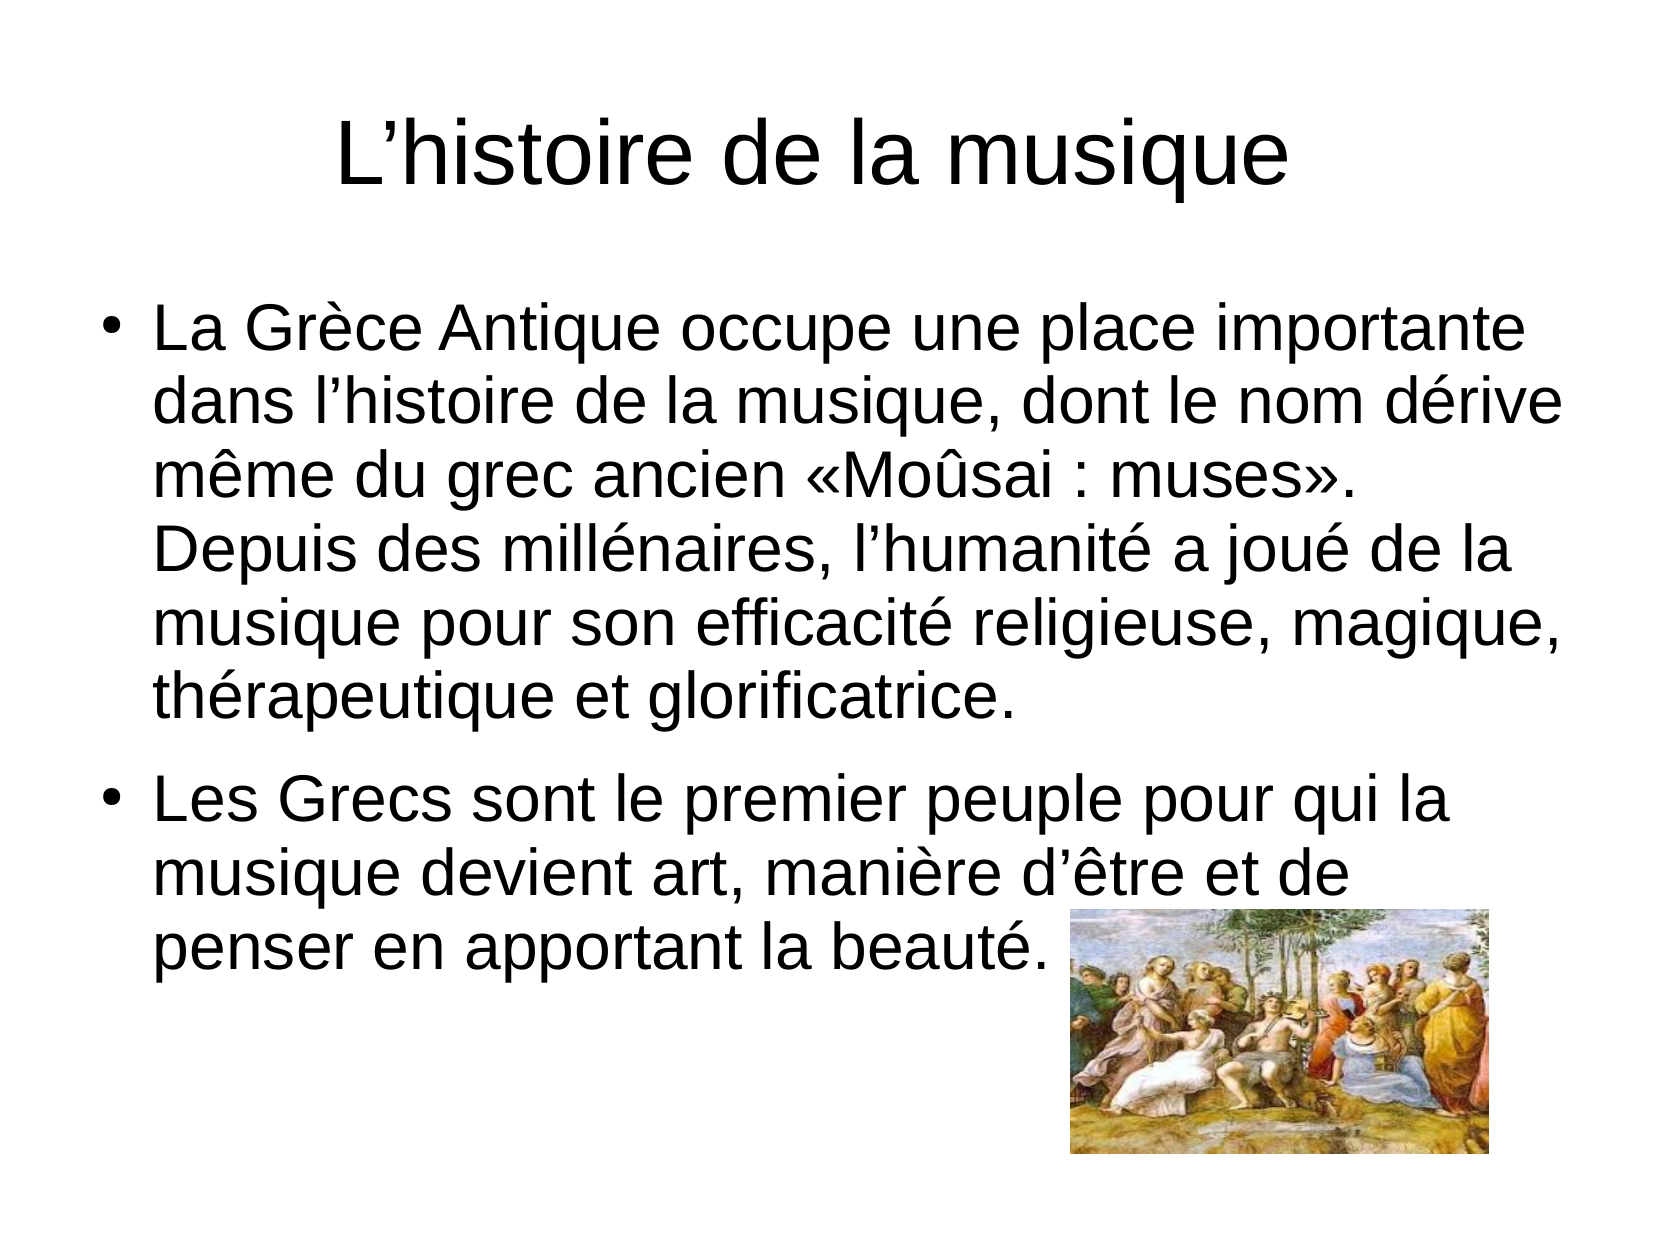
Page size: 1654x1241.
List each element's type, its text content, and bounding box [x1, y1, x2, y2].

title L’histoire de la musique [82, 49, 1571, 257]
list La Grèce Antique occupe une place importante dans l’histoire de la musique, dont le nom dérive même du grec ancien «Moûsai : muses». Depuis des millénaires, l’humanité a joué de la musique pour son efficacité religieuse, magique, thérapeutique et glorificatrice. Les Grecs sont le premier peuple pour qui la musique devient art, manière d’être et de penser en apportant la beauté. [82, 290, 1571, 1010]
picture [1070, 909, 1489, 1154]
